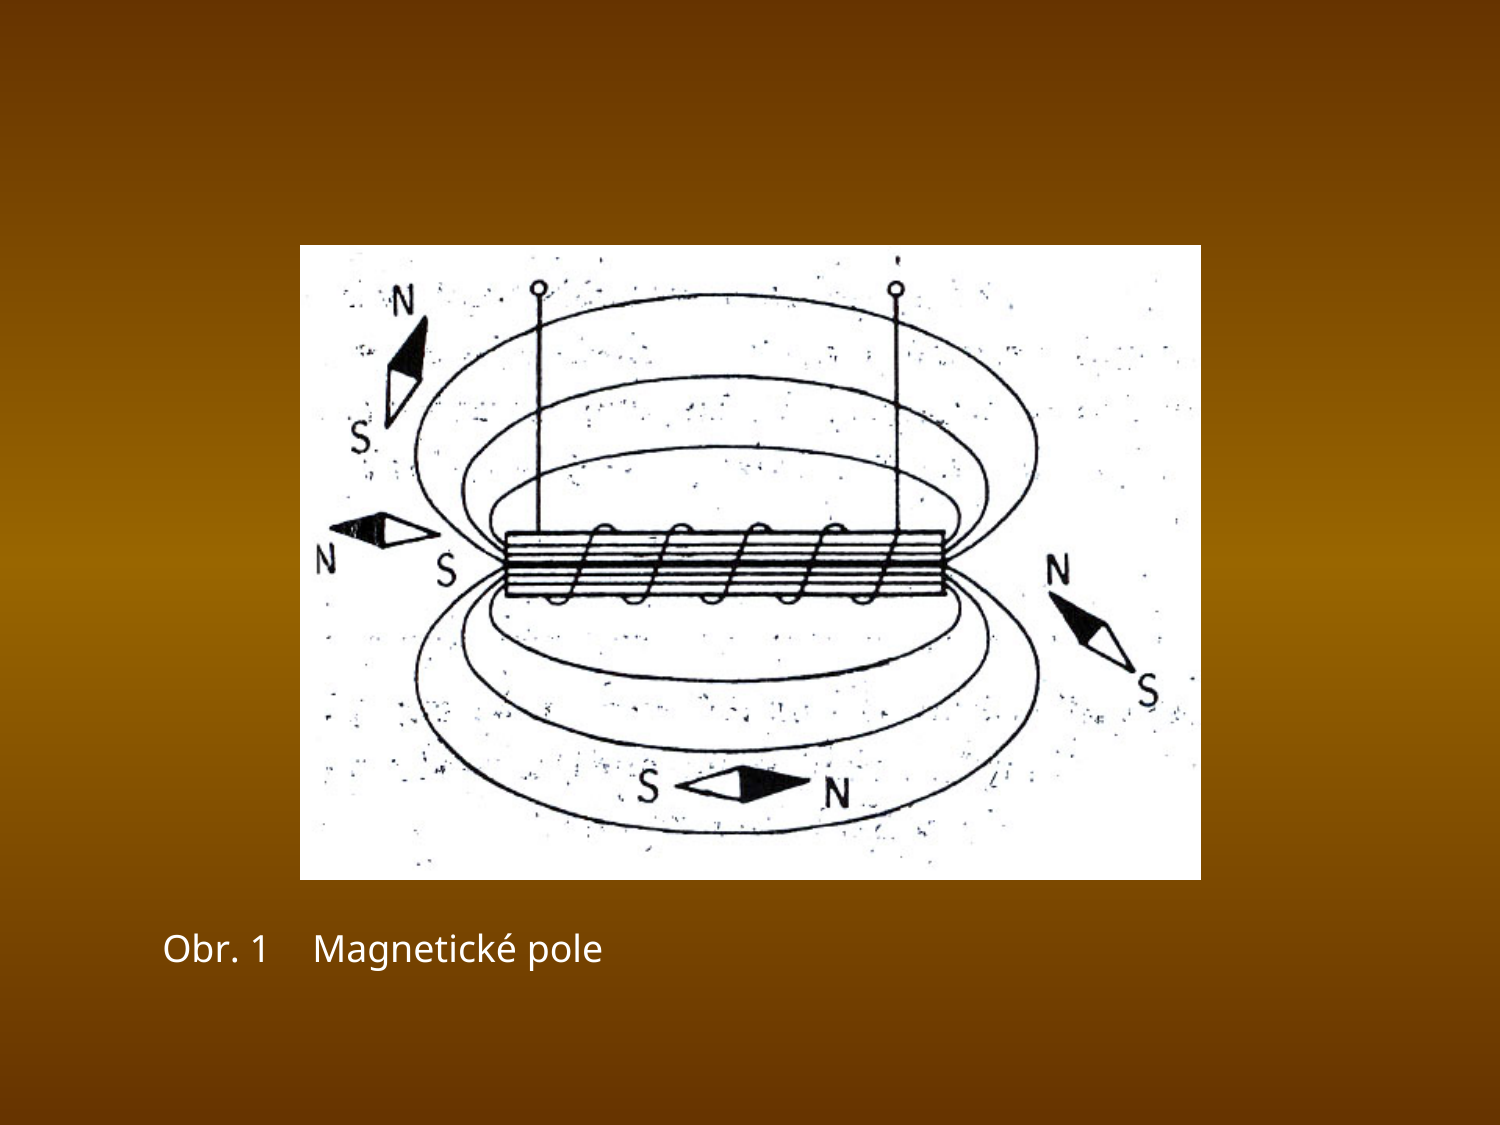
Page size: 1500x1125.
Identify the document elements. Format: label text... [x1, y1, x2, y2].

picture [300, 245, 1201, 880]
text_box Obr. 1 Magnetické pole [147, 916, 1357, 978]
